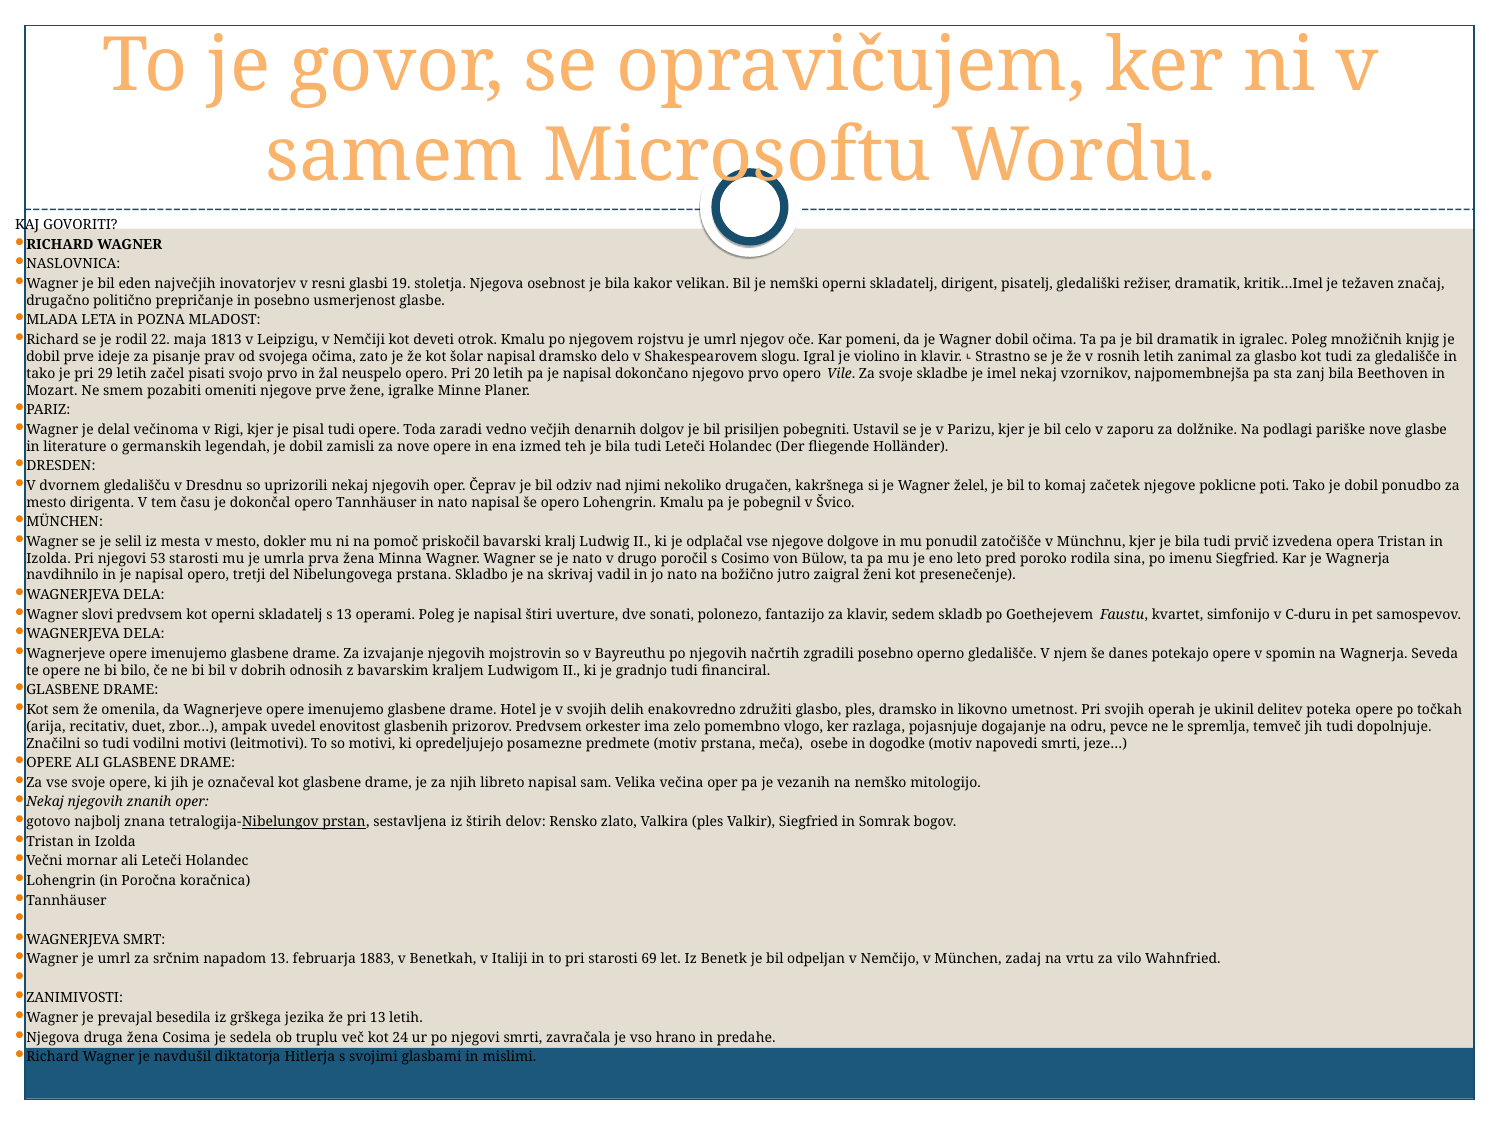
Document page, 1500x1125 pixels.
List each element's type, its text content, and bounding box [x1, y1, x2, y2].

title To je govor, se opravičujem, ker ni v samem Microsoftu Wordu. [41, 78, 1442, 203]
list KAJ GOVORITI? RICHARD WAGNER NASLOVNICA: Wagner je bil eden največjih inovatorjev v resni glasbi 19. stoletja. Njegova osebnost je bila kakor velikan. Bil je nemški operni skladatelj, dirigent, pisatelj, gledališki režiser, dramatik, kritik…Imel je težaven značaj, drugačno politično prepričanje in posebno usmerjenost glasbe. MLADA LETA in POZNA MLADOST: Richard se je rodil 22. maja 1813 v Leipzigu, v Nemčiji kot deveti otrok. Kmalu po njegovem rojstvu je umrl njegov oče. Kar pomeni, da je Wagner dobil očima. Ta pa je bil dramatik in igralec. Poleg množičnih knjig je dobil prve ideje za pisanje prav od svojega očima, zato je že kot šolar napisal dramsko delo v Shakespearovem slogu. Igral je violino in klavir. ˪ Strastno se je že v rosnih letih zanimal za glasbo kot tudi za gledališče in tako je pri 29 letih začel pisati svojo prvo in žal neuspelo opero. Pri 20 letih pa je napisal dokončano njegovo prvo opero Vile. Za svoje skladbe je imel nekaj vzornikov, najpomembnejša pa sta zanj bila Beethoven in Mozart. Ne smem pozabiti omeniti njegove prve žene, igralke Minne Planer. PARIZ: Wagner je delal večinoma v Rigi, kjer je pisal tudi opere. Toda zaradi vedno večjih denarnih dolgov je bil prisiljen pobegniti. Ustavil se je v Parizu, kjer je bil celo v zaporu za dolžnike. Na podlagi pariške nove glasbe in literature o germanskih legendah, je dobil zamisli za nove opere in ena izmed teh je bila tudi Leteči Holandec (Der fliegende Holländer). DRESDEN: V dvornem gledališču v Dresdnu so uprizorili nekaj njegovih oper. Čeprav je bil odziv nad njimi nekoliko drugačen, kakršnega si je Wagner želel, je bil to komaj začetek njegove poklicne poti. Tako je dobil ponudbo za mesto dirigenta. V tem času je dokončal opero Tannhäuser in nato napisal še opero Lohengrin. Kmalu pa je pobegnil v Švico. MÜNCHEN: Wagner se je selil iz mesta v mesto, dokler mu ni na pomoč priskočil bavarski kralj Ludwig II., ki je odplačal vse njegove dolgove in mu ponudil zatočišče v Münchnu, kjer je bila tudi prvič izvedena opera Tristan in Izolda. Pri njegovi 53 starosti mu je umrla prva žena Minna Wagner. Wagner se je nato v drugo poročil s Cosimo von Bülow, ta pa mu je eno leto pred poroko rodila sina, po imenu Siegfried. Kar je Wagnerja navdihnilo in je napisal opero, tretji del Nibelungovega prstana. Skladbo je na skrivaj vadil in jo nato na božično jutro zaigral ženi kot presenečenje). WAGNERJEVA DELA: Wagner slovi predvsem kot operni skladatelj s 13 operami. Poleg je napisal štiri uverture, dve sonati, polonezo, fantazijo za klavir, sedem skladb po Goethejevem Faustu, kvartet, simfonijo v C-duru in pet samospevov. WAGNERJEVA DELA: Wagnerjeve opere imenujemo glasbene drame. Za izvajanje njegovih mojstrovin so v Bayreuthu po njegovih načrtih zgradili posebno operno gledališče. V njem še danes potekajo opere v spomin na Wagnerja. Seveda te opere ne bi bilo, če ne bi bil v dobrih odnosih z bavarskim kraljem Ludwigom II., ki je gradnjo tudi financiral. GLASBENE DRAME: Kot sem že omenila, da Wagnerjeve opere imenujemo glasbene drame. Hotel je v svojih delih enakovredno združiti glasbo, ples, dramsko in likovno umetnost. Pri svojih operah je ukinil delitev poteka opere po točkah (arija, recitativ, duet, zbor…), ampak uvedel enovitost glasbenih prizorov. Predvsem orkester ima zelo pomembno vlogo, ker razlaga, pojasnjuje dogajanje na odru, pevce ne le spremlja, temveč jih tudi dopolnjuje. Značilni so tudi vodilni motivi (leitmotivi). To so motivi, ki opredeljujejo posamezne predmete (motiv prstana, meča), osebe in dogodke (motiv napovedi smrti, jeze…) OPERE ALI GLASBENE DRAME: Za vse svoje opere, ki jih je označeval kot glasbene drame, je za njih libreto napisal sam. Velika večina oper pa je vezanih na nemško mitologijo. Nekaj njegovih znanih oper: gotovo najbolj znana tetralogija-Nibelungov prstan, sestavljena iz štirih delov: Rensko zlato, Valkira (ples Valkir), Siegfried in Somrak bogov. Tristan in Izolda Večni mornar ali Leteči Holandec Lohengrin (in Poročna koračnica) Tannhäuser WAGNERJEVA SMRT: Wagner je umrl za srčnim napadom 13. februarja 1883, v Benetkah, v Italiji in to pri starosti 69 let. Iz Benetk je bil odpeljan v Nemčijo, v München, zadaj na vrtu za vilo Wahnfried. ZANIMIVOSTI: Wagner je prevajal besedila iz grškega jezika že pri 13 letih. Njegova druga žena Cosima je sedela ob truplu več kot 24 ur po njegovi smrti, zavračala je vso hrano in predahe. Richard Wagner je navdušil diktatorja Hitlerja s svojimi glasbami in mislimi. [0, 208, 1483, 1094]
